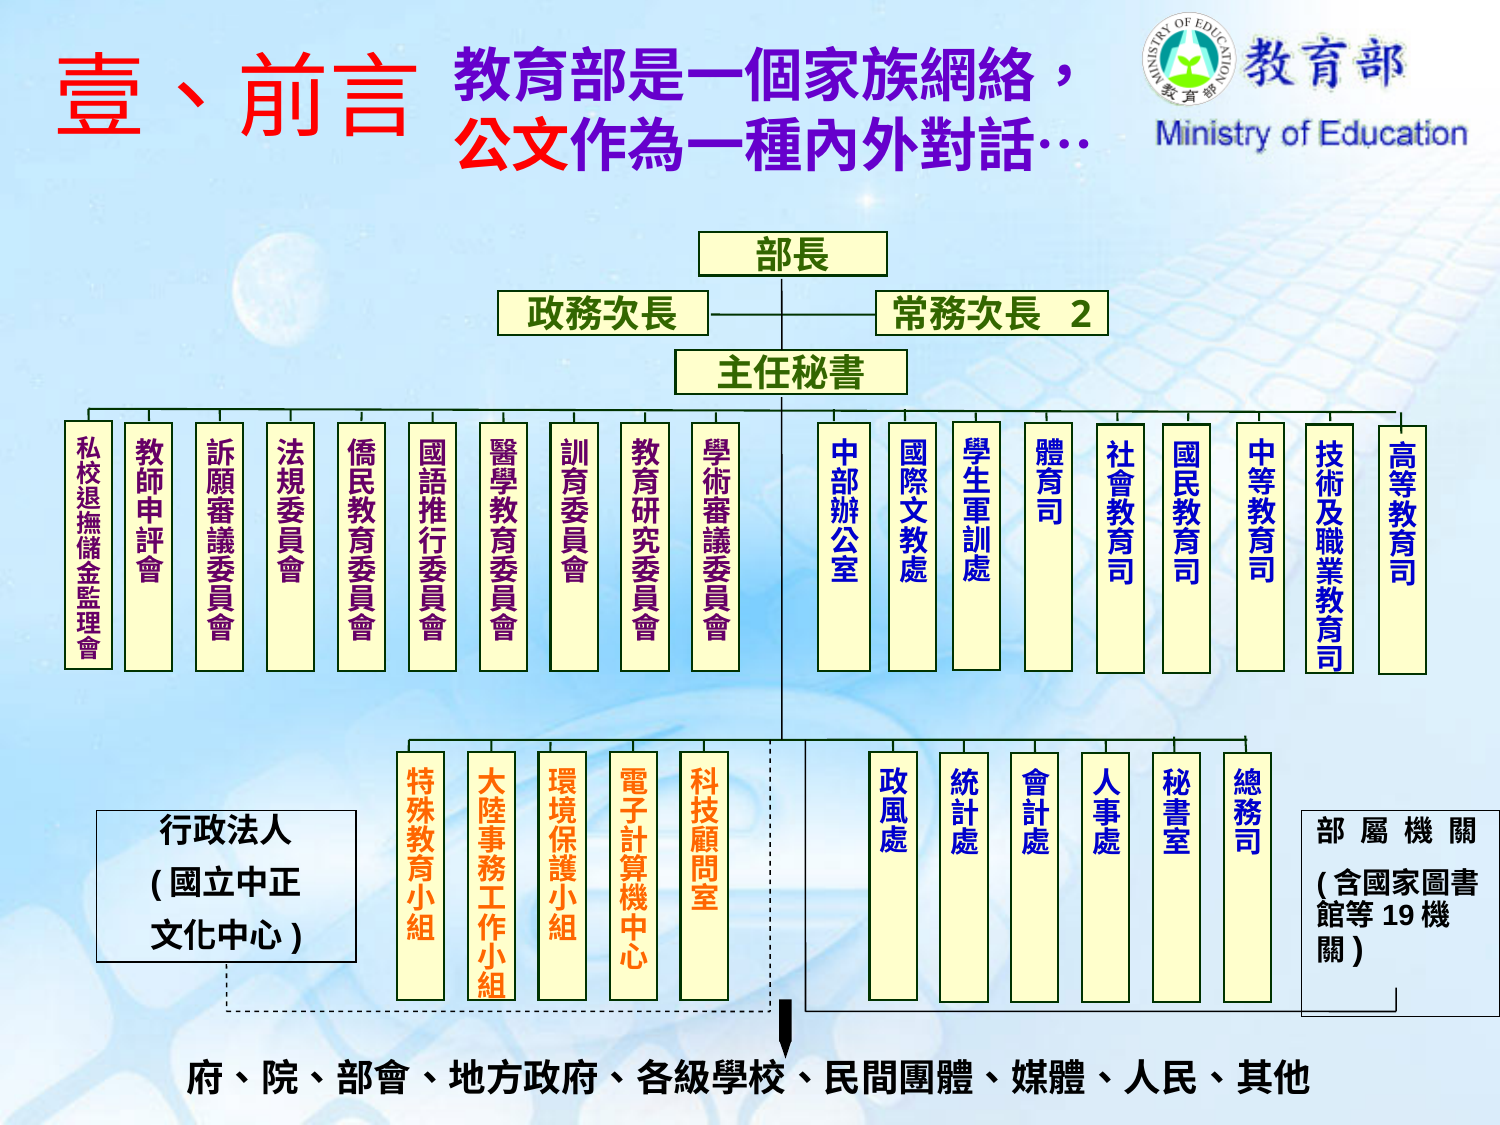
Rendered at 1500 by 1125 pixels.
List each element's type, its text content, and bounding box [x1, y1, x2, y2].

text_box 特殊教育小組 [397, 752, 444, 1000]
text_box 教師申評會 [125, 423, 172, 503]
text_box 壹、前言 [254, 87, 274, 96]
text_box 體育司 [1025, 423, 1072, 671]
title 教育部是一個家族網絡， 公文作為一種內外對話… [147, 31, 1400, 185]
text_box 學生軍訓處 [953, 422, 1000, 670]
text_box 政風處 [870, 752, 917, 1000]
text_box 部長 [699, 232, 887, 275]
text_box 私校退撫儲金監理會 [65, 421, 112, 669]
text_box 僑民教育委員會 [338, 423, 385, 671]
text_box 環境保護小組 [539, 752, 586, 1000]
text_box 技術及職業教育司 [1306, 424, 1353, 673]
text_box 國語推行委員會 [409, 423, 456, 671]
text_box 常務次長 2 [876, 291, 1108, 335]
text_box 大陸事務工作小組 [468, 752, 515, 1000]
text_box 中部辦公室 [818, 423, 870, 671]
text_box 科技顧問室 [680, 752, 728, 1000]
text_box 社會教育司 [1097, 424, 1144, 673]
text_box 國民教育司 [1163, 424, 1210, 673]
text_box 秘書室 [1153, 753, 1200, 1002]
text_box 府、院、部會、地方政府、各級學校、民間團體、媒體、人民、其他 [171, 1046, 1388, 1108]
text_box 總務司 [1224, 753, 1271, 1002]
text_box 電子計算機中心 [610, 752, 657, 1000]
text_box 國際文教處 [889, 423, 936, 671]
text_box 統計處 [940, 753, 988, 1002]
text_box 主任秘書 [676, 350, 907, 394]
text_box 訓育委員會 [551, 423, 598, 671]
text_box 中等教育司 [1237, 423, 1284, 671]
text_box 高等教育司 [1379, 426, 1426, 674]
text_box 壹、前言 [254, 101, 274, 106]
text_box [96, 503, 172, 742]
text_box 法規委員會 [267, 423, 314, 671]
text_box 學術審議委員會 [692, 423, 739, 671]
text_box 政務次長 [498, 291, 708, 335]
text_box 訴願審議委員會 [196, 423, 243, 671]
text_box 會計處 [1011, 753, 1058, 1002]
text_box 行政法人 (國立中正 文化中心) [96, 810, 357, 962]
text_box 部 屬 機 關 (含國家圖書館等19機關) [1301, 810, 1500, 985]
text_box 醫學教育委員會 [480, 423, 527, 671]
text_box 教育研究委員會 [621, 423, 669, 671]
text_box 壹、前言 [0, 31, 549, 106]
text_box 人事處 [1082, 753, 1129, 1002]
